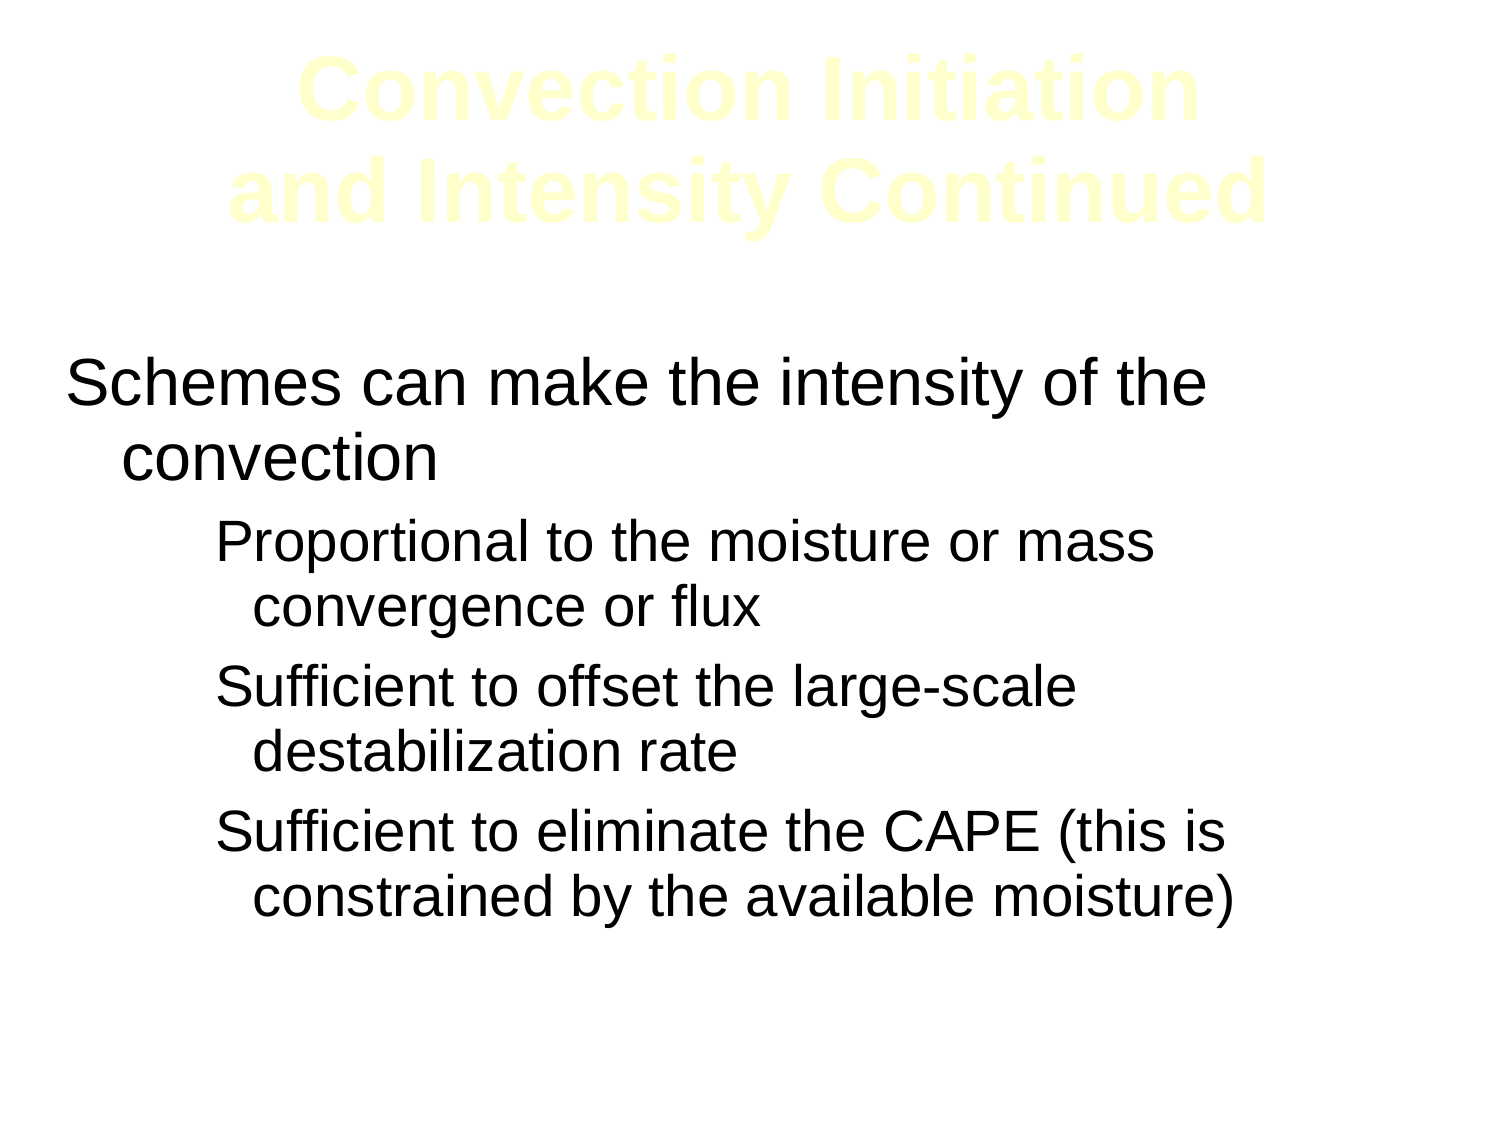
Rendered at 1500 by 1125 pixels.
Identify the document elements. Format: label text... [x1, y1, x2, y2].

list Schemes can make the intensity of the convection Proportional to the moisture or mass convergence or flux Sufficient to offset the large-scale destabilization rate Sufficient to eliminate the CAPE (this is constrained by the available moisture) [50, 337, 1388, 1013]
title Convection Initiation and Intensity Continued [112, 14, 1388, 250]
